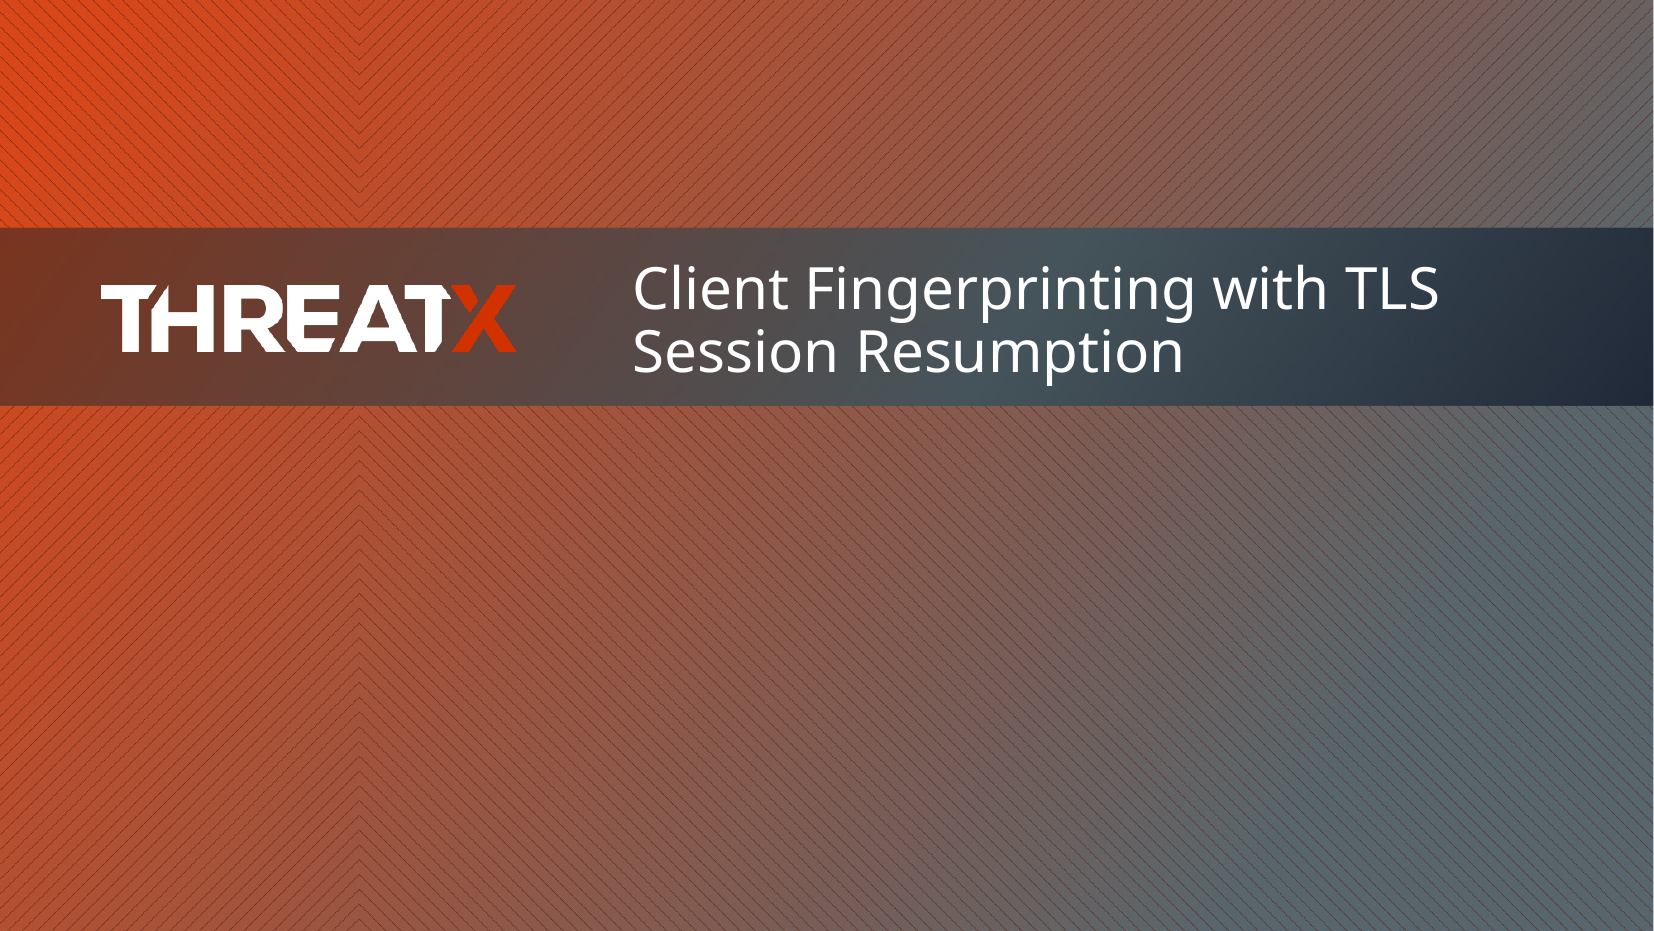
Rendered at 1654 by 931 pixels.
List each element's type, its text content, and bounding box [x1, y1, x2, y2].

picture [0, 0, 1654, 931]
title Client Fingerprinting with TLS Session Resumption [617, 222, 1654, 422]
